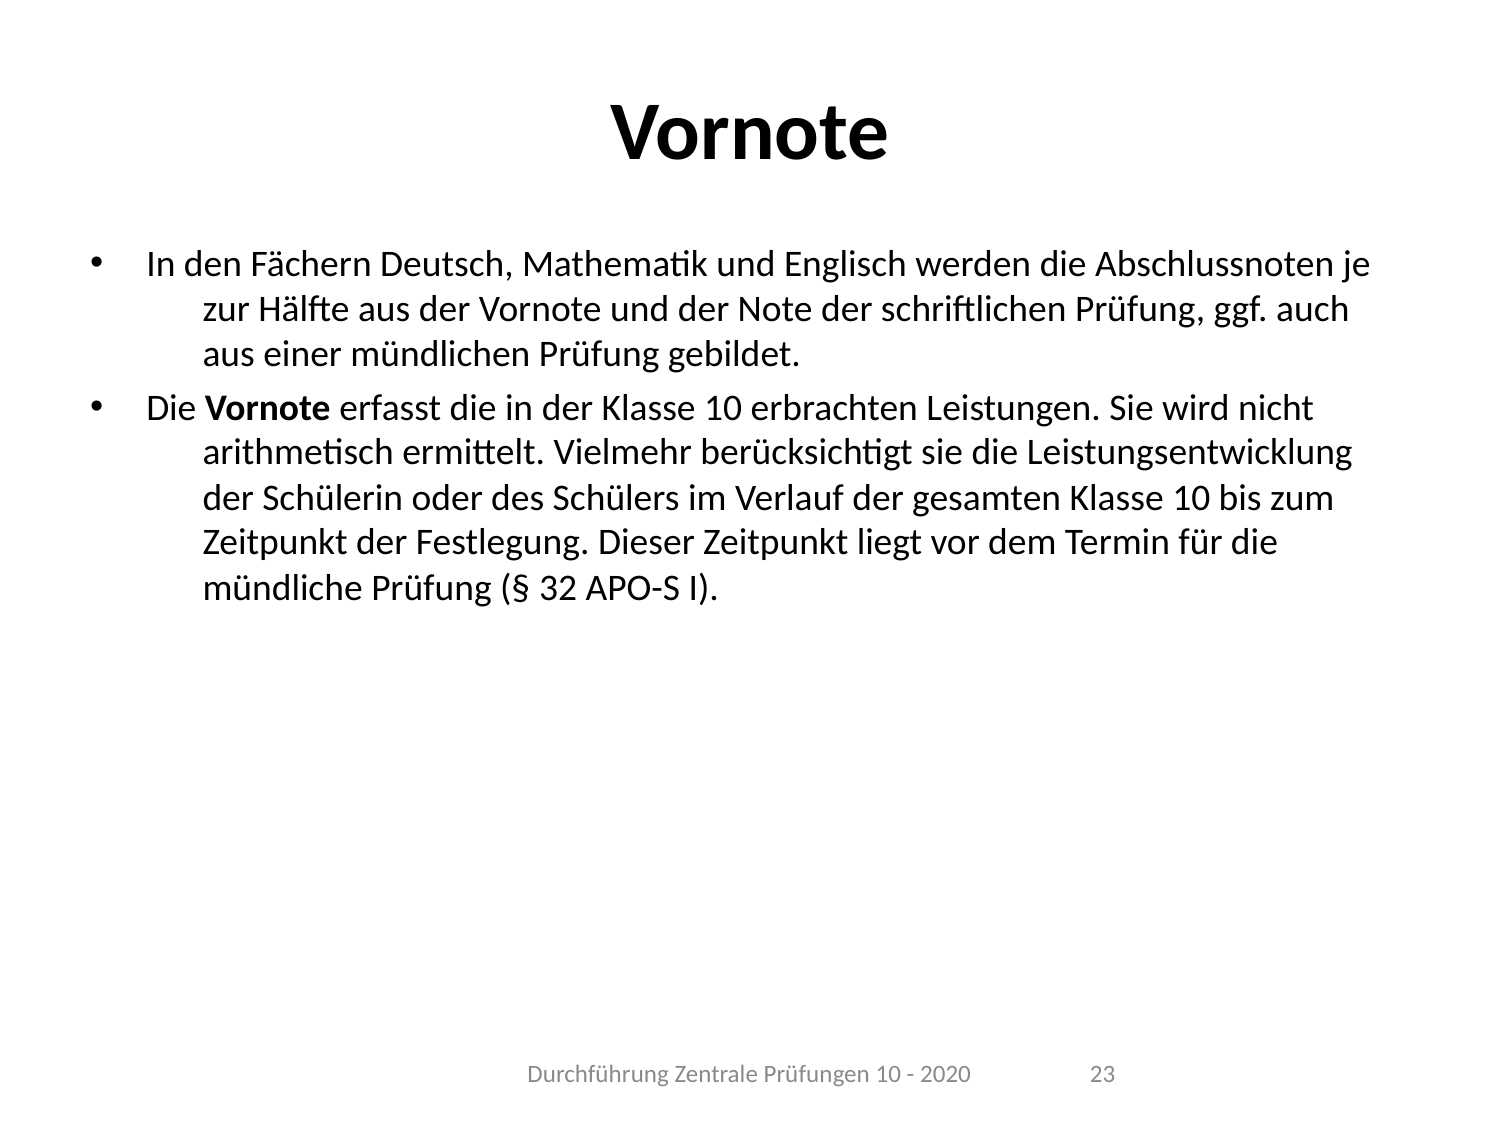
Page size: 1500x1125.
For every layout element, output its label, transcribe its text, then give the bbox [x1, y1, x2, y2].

text_box 23 [1074, 1042, 1426, 1103]
list In den Fächern Deutsch, Mathematik und Englisch werden die Abschlussnoten je zur Hälfte aus der Vornote und der Note der schriftlichen Prüfung, ggf. auch aus einer mündlichen Prüfung gebildet. Die Vornote erfasst die in der Klasse 10 erbrachten Leistungen. Sie wird nicht arithmetisch ermittelt. Vielmehr berücksichtigt sie die Leistungsentwicklung der Schülerin oder des Schülers im Verlauf der gesamten Klasse 10 bis zum Zeitpunkt der Festlegung. Dieser Zeitpunkt liegt vor dem Termin für die mündliche Prüfung (§ 32 APO-S I). [75, 231, 1426, 1005]
text_box Durchführung Zentrale Prüfungen 10 - 2020 [512, 1042, 988, 1103]
title Vornote [75, 45, 1426, 209]
